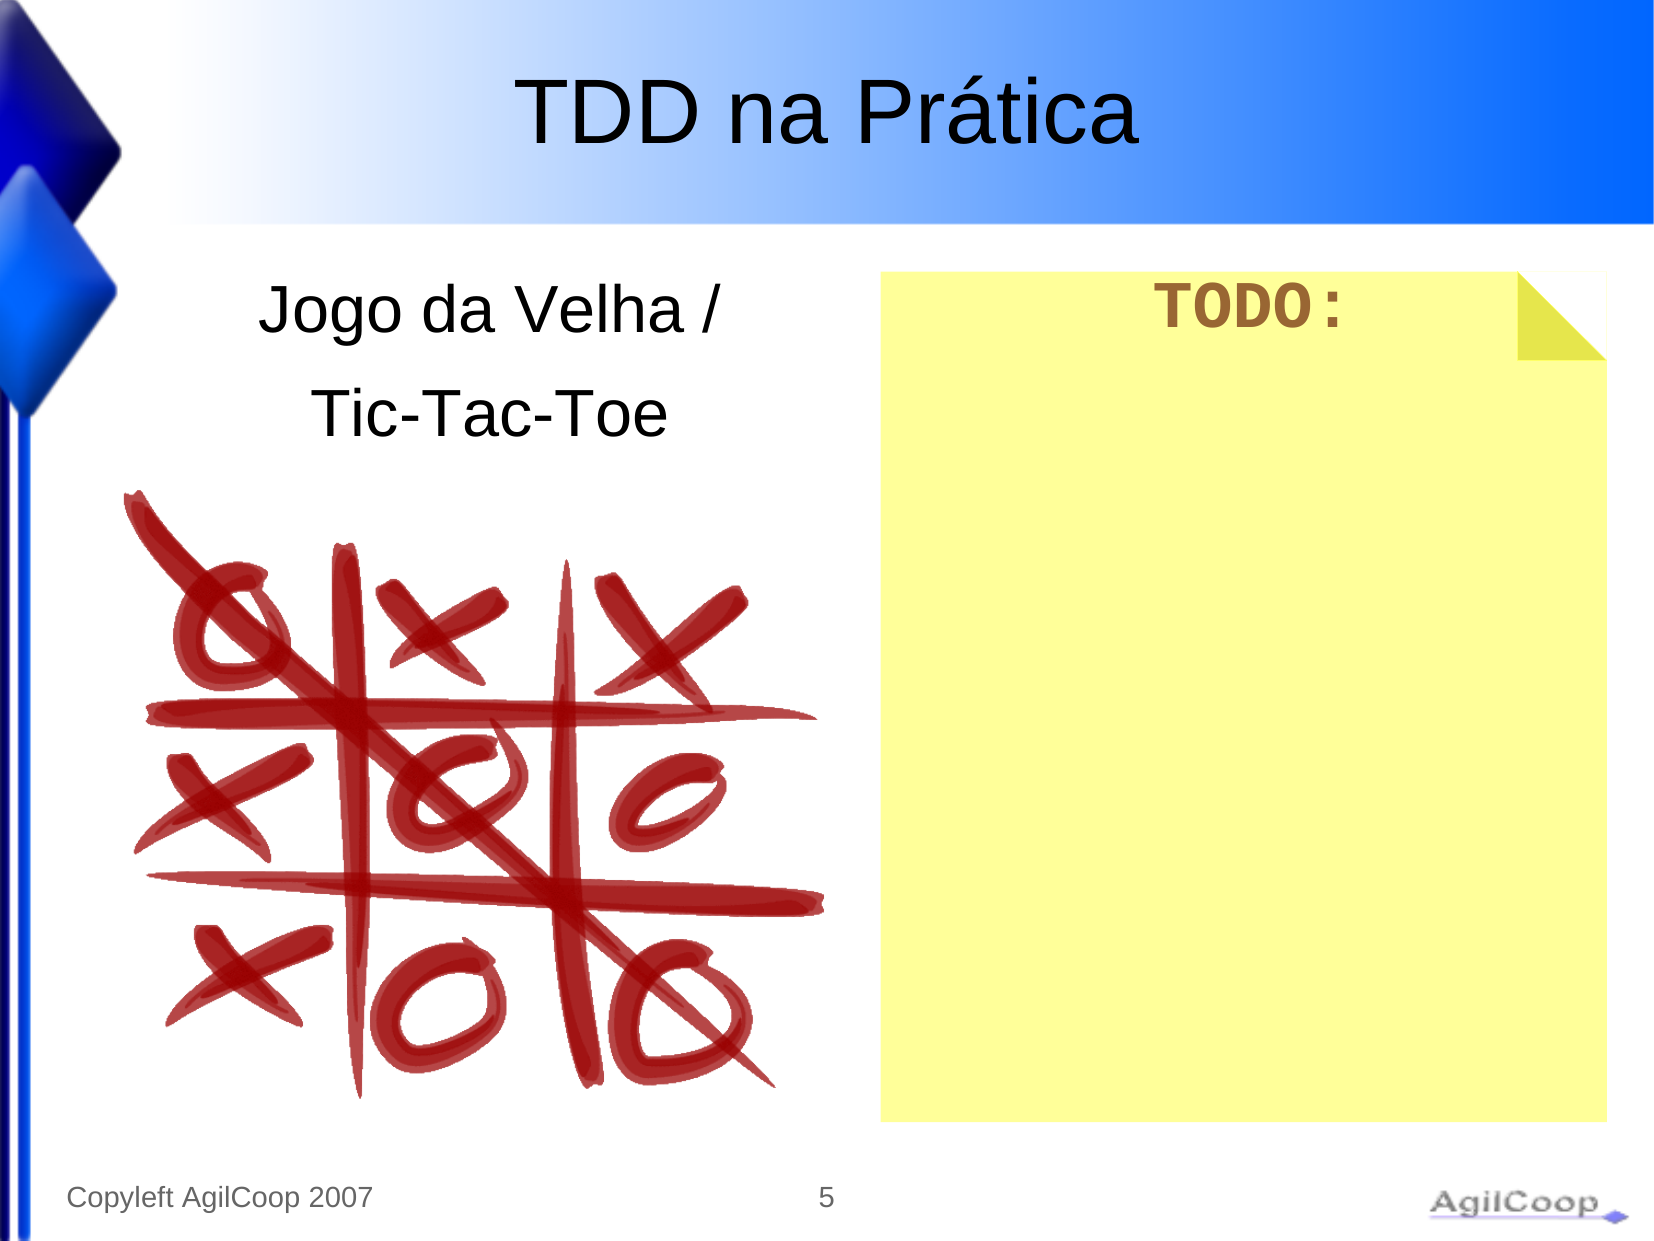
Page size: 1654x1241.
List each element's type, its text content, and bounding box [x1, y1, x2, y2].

title TDD na Prática [82, 8, 1571, 216]
picture [0, 0, 1654, 1241]
list TODO: [880, 271, 1607, 1123]
text_box [1517, 271, 1607, 361]
list Jogo da Velha / Tic-Tac-Toe [118, 271, 845, 466]
